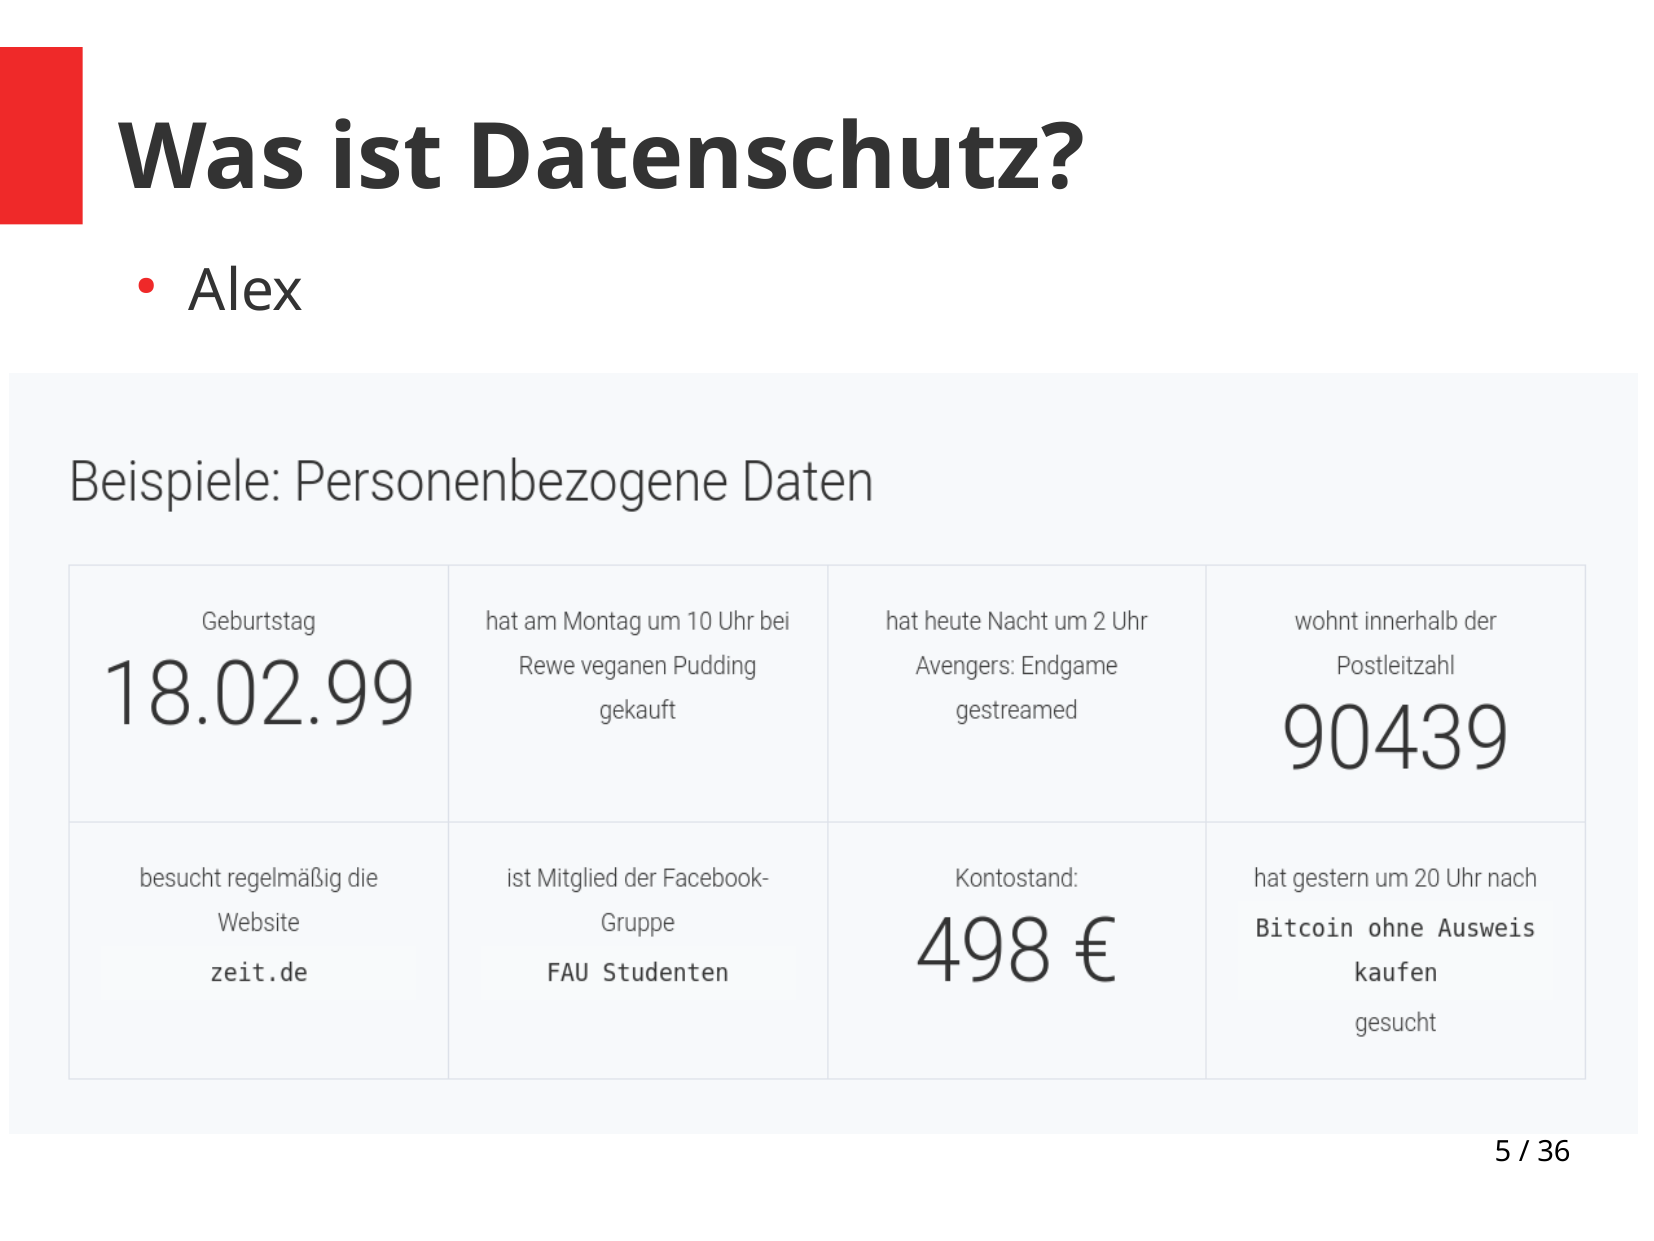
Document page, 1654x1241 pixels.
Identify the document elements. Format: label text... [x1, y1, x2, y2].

picture [9, 373, 1638, 1134]
list Alex [118, 248, 1536, 373]
title Was ist Datenschutz? [118, 49, 1571, 257]
